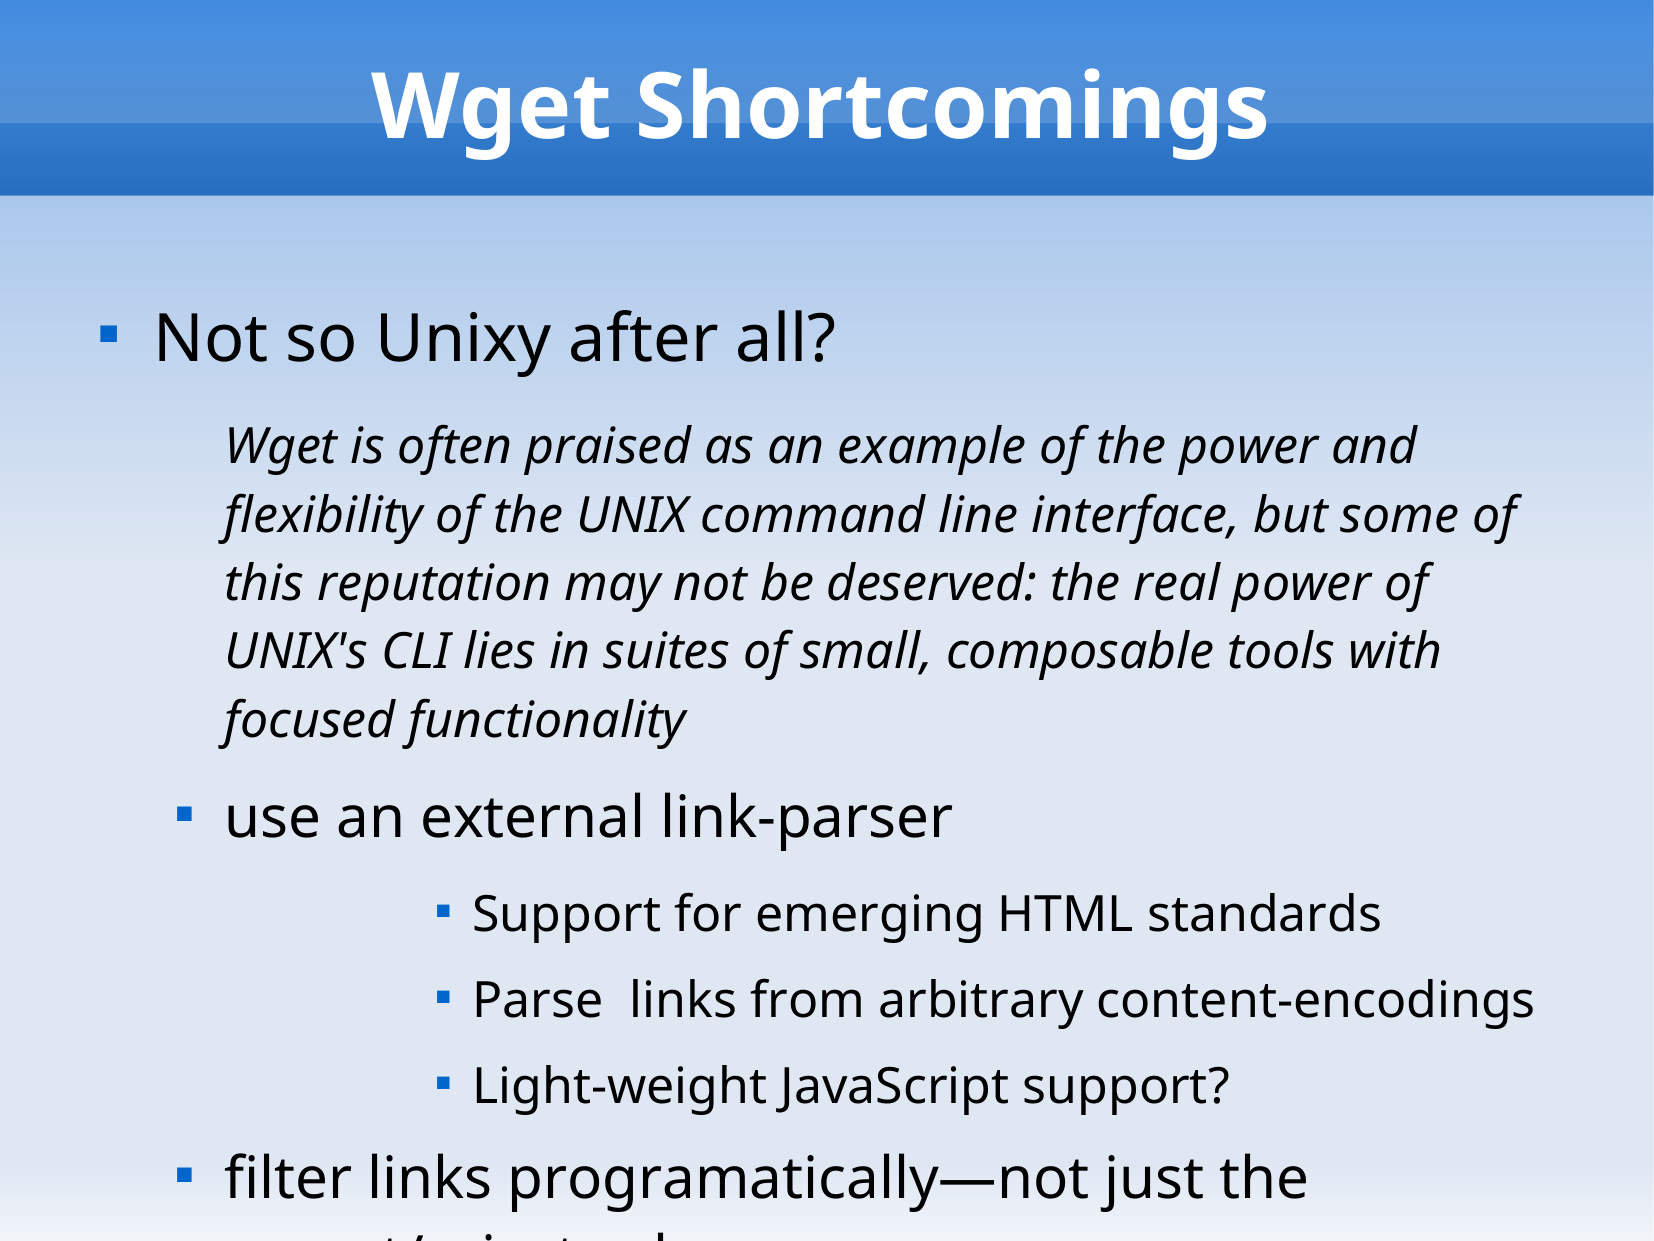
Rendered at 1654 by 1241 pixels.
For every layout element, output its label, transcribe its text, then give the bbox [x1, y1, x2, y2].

list Not so Unixy after all? Wget is often praised as an example of the power and ﬂexibility of the UNIX command line interface, but some of this reputation may not be deserved: the real power of UNIX's CLI lies in suites of small, composable tools with focused functionality use an external link-parser Support for emerging HTML standards Parse links from arbitrary content-encodings Light-weight JavaScript support? ﬁlter links programatically—not just the accept/reject rules Deal with arbitrary content-encodings, like gzip [82, 290, 1571, 1178]
picture [0, 0, 1654, 1241]
title Wget Shortcomings [76, 7, 1565, 200]
